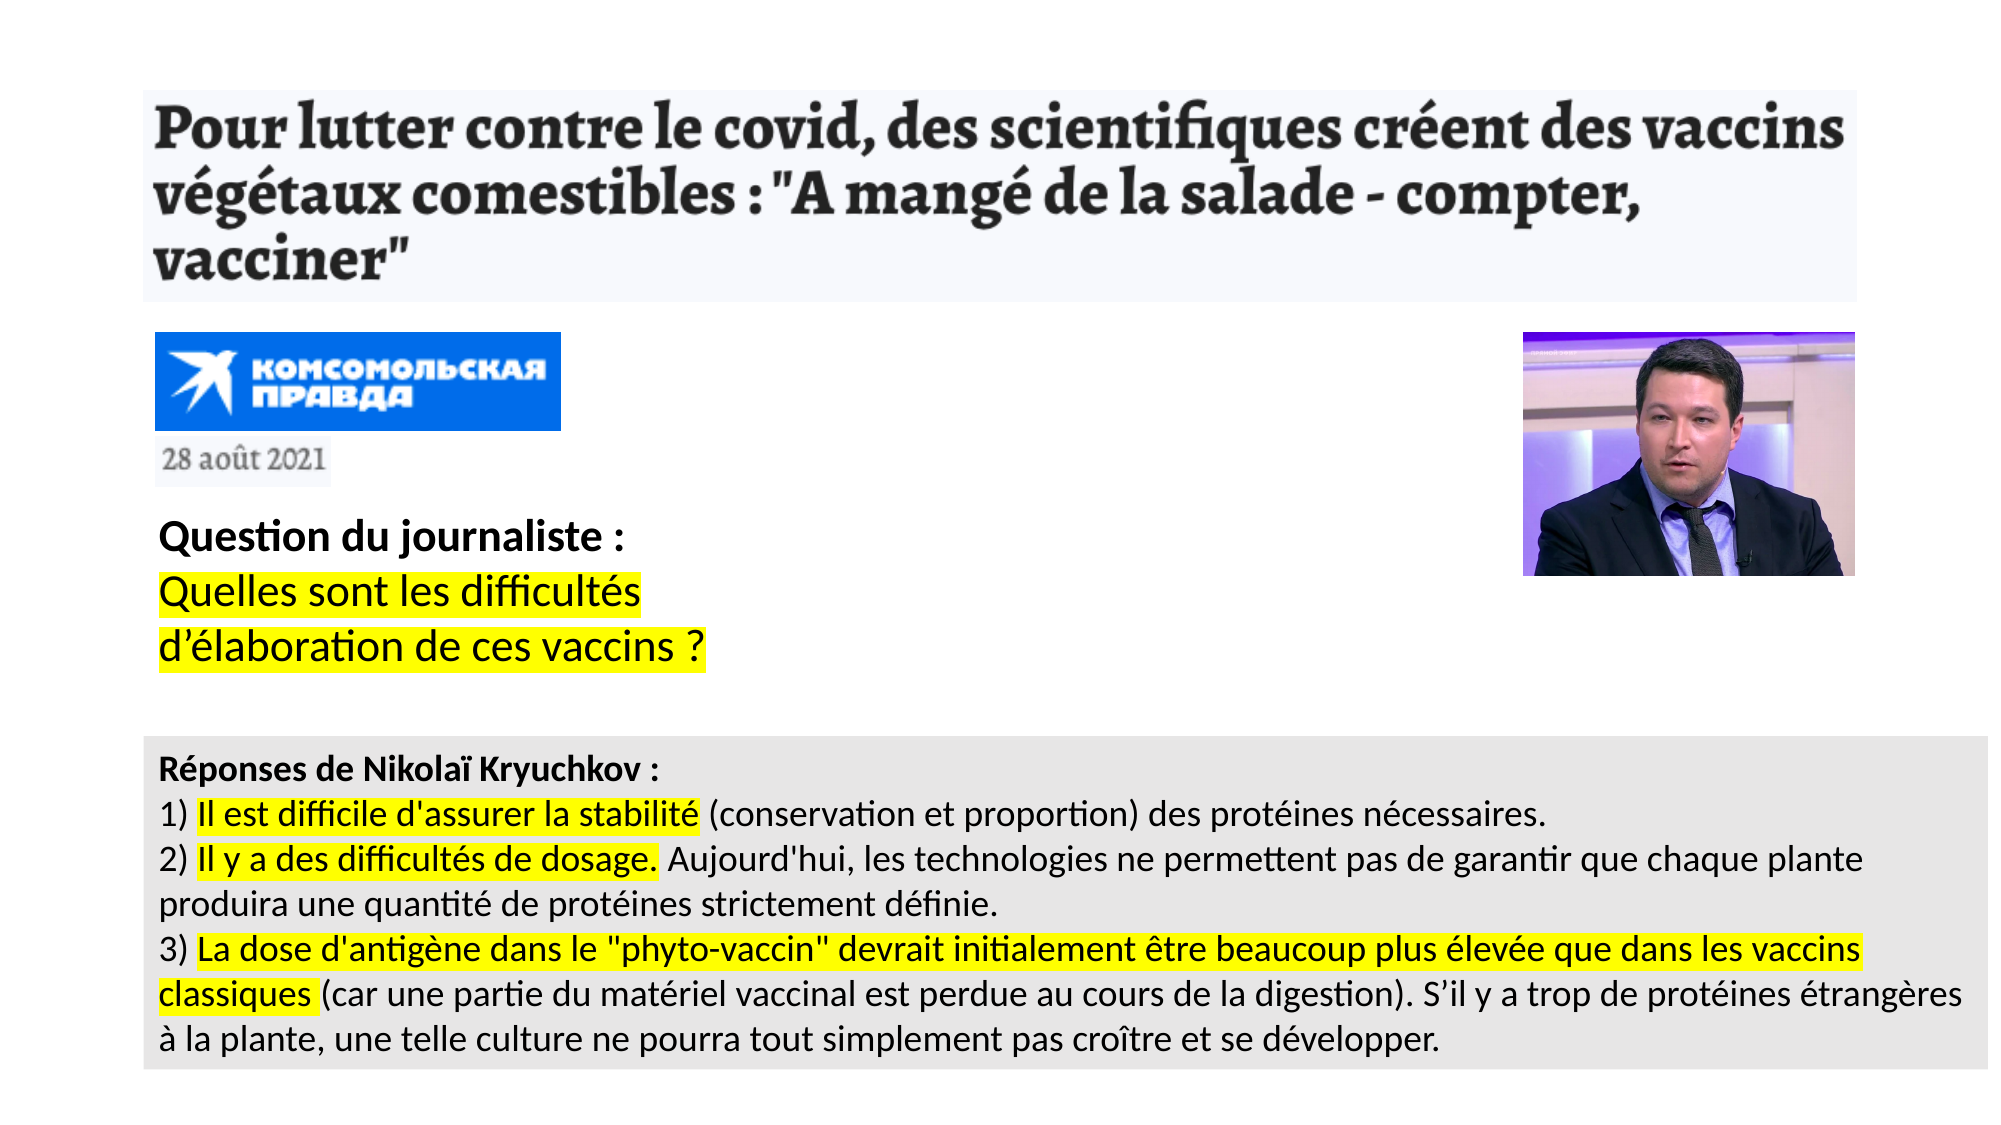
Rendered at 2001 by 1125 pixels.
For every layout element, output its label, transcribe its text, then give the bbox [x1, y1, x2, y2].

picture [1523, 332, 1855, 576]
text_box Question du journaliste : Quelles sont les difficultés d’élaboration de ces vaccins ? [143, 498, 778, 680]
picture [155, 436, 331, 487]
picture [143, 90, 1857, 302]
text_box Réponses de Nikolaï Kryuchkov : 1) Il est difficile d'assurer la stabilité (conservation et proportion) des protéines nécessaires. 2) Il y a des difficultés de dosage. Aujourd'hui, les technologies ne permettent pas de garantir que chaque plante produira une quantité de protéines strictement définie. 3) La dose d'antigène dans le "phyto-vaccin" devrait initialement être beaucoup plus élevée que dans les vaccins classiques (car une partie du matériel vaccinal est perdue au cours de la digestion). S’il y a trop de protéines étrangères à la plante, une telle culture ne pourra tout simplement pas croître et se développer. [143, 736, 1988, 1070]
picture [155, 332, 561, 431]
